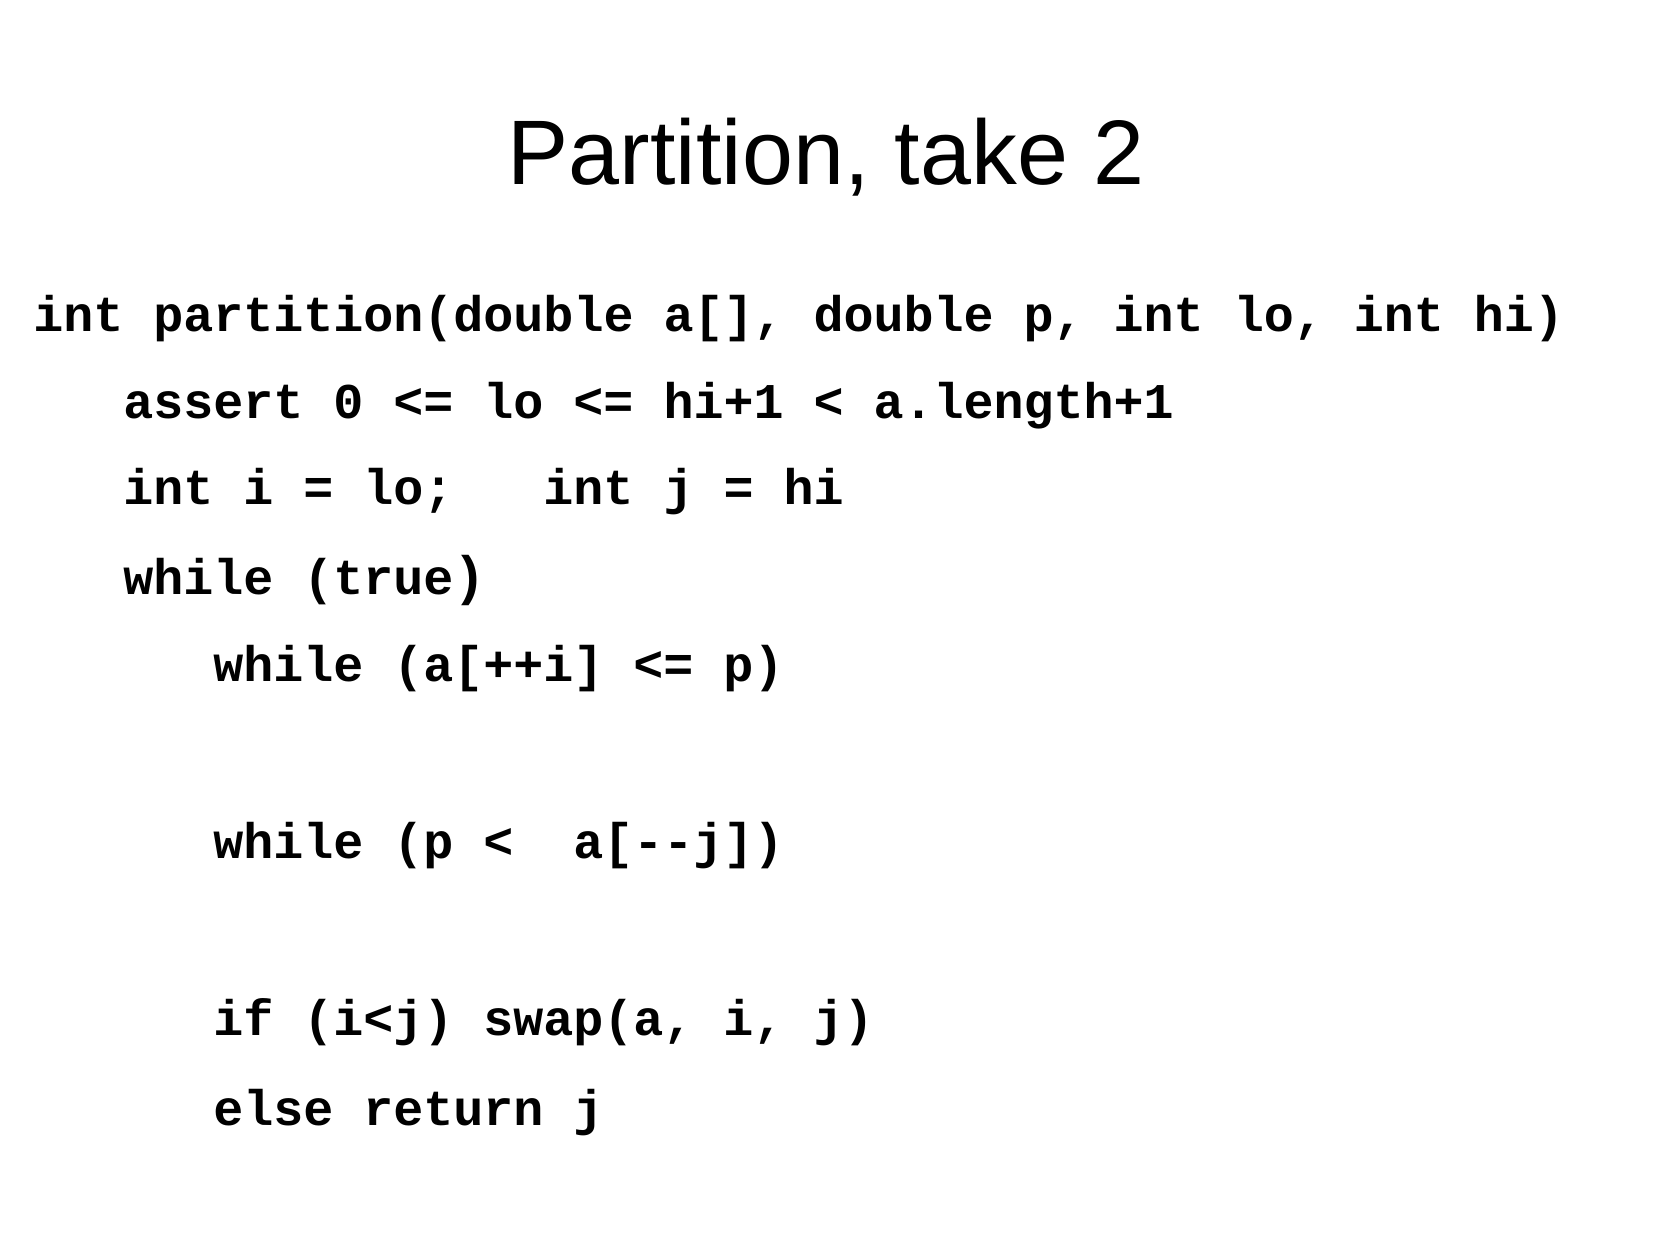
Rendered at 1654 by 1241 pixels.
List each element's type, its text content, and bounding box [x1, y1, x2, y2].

list int partition(double a[], double p, int lo, int hi) assert 0 <= lo <= hi+1 < a.length+1 int i = lo; int j = hi while (true) while (a[++i] <= p) while (p < a[--j]) if (i<j) swap(a, i, j) else return j [0, 290, 1654, 1201]
title Partition, take 2 [82, 49, 1571, 257]
